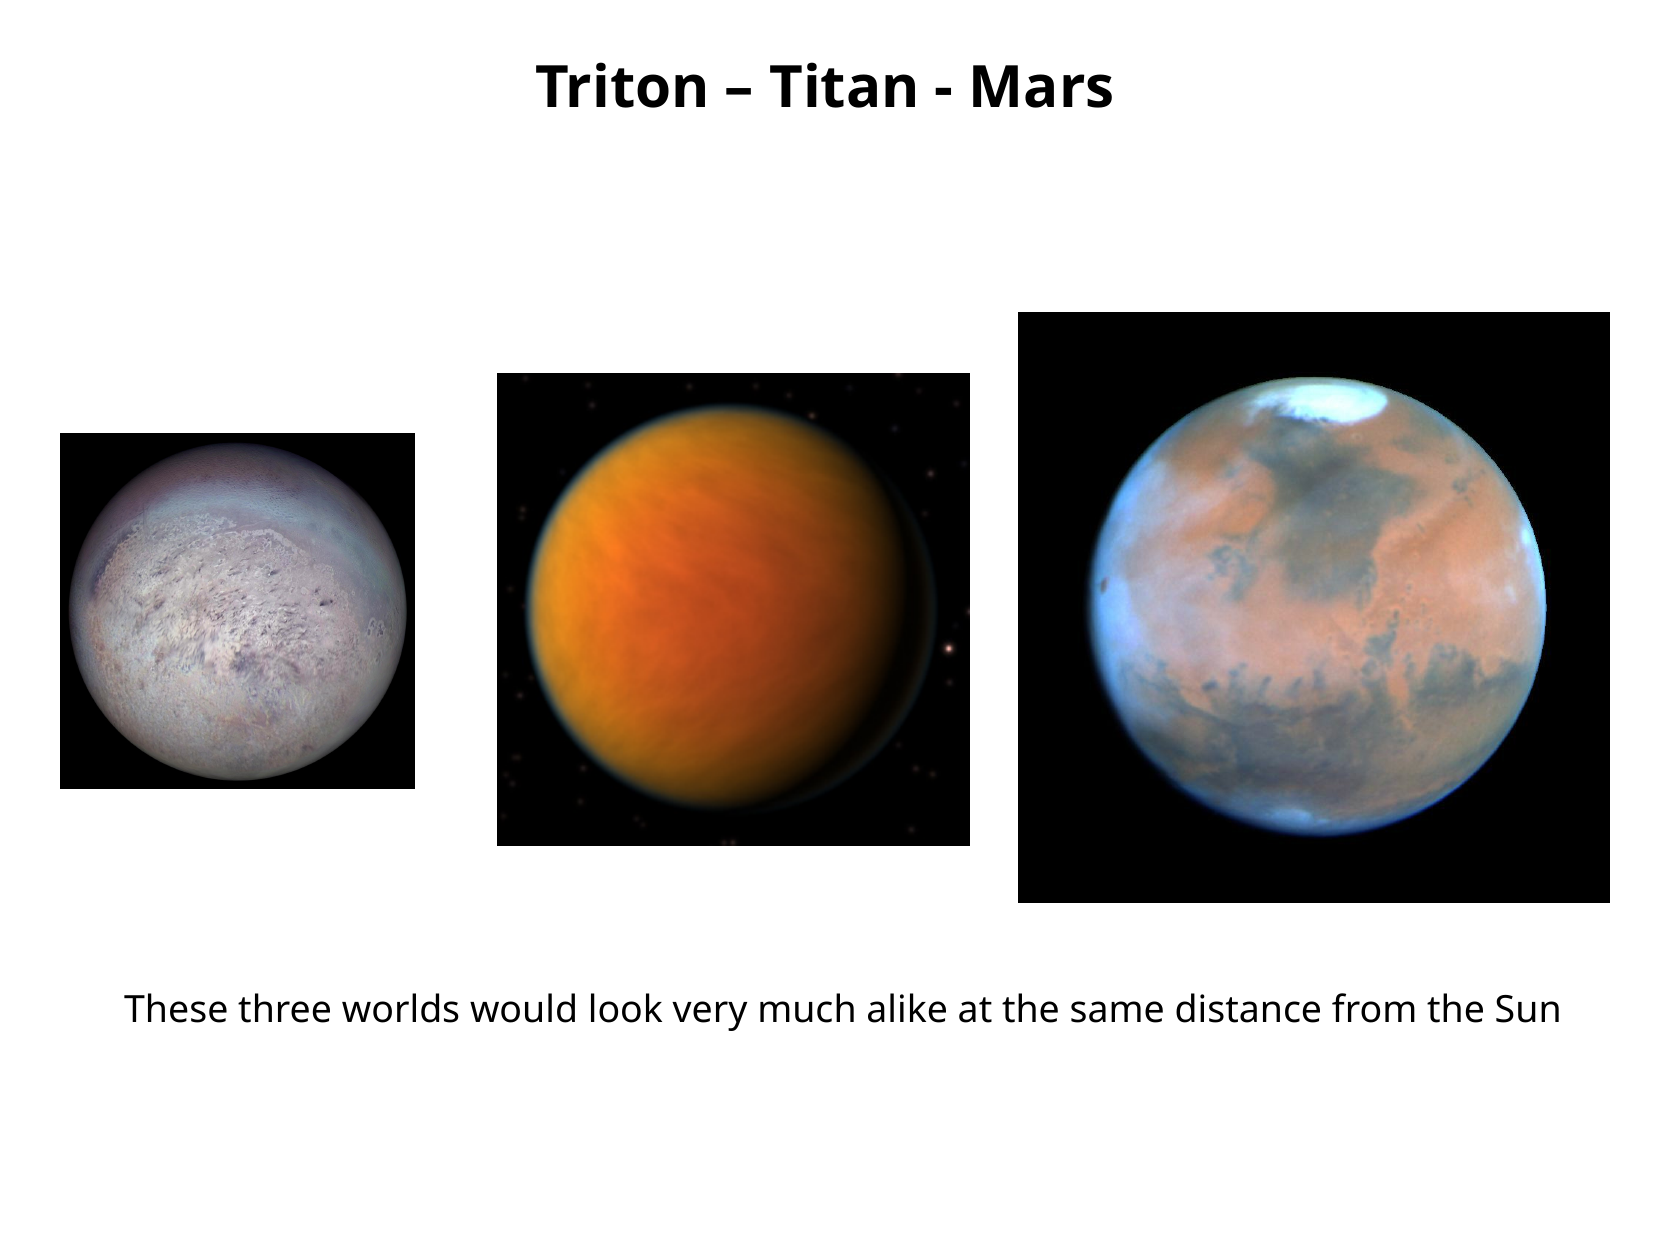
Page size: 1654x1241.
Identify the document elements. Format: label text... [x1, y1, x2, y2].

picture [60, 433, 415, 789]
text_box These three worlds would look very much alike at the same distance from the Sun [75, 975, 1613, 1043]
picture [1018, 312, 1610, 903]
text_box Triton – Titan - Mars [262, 37, 1388, 134]
picture [497, 373, 970, 846]
